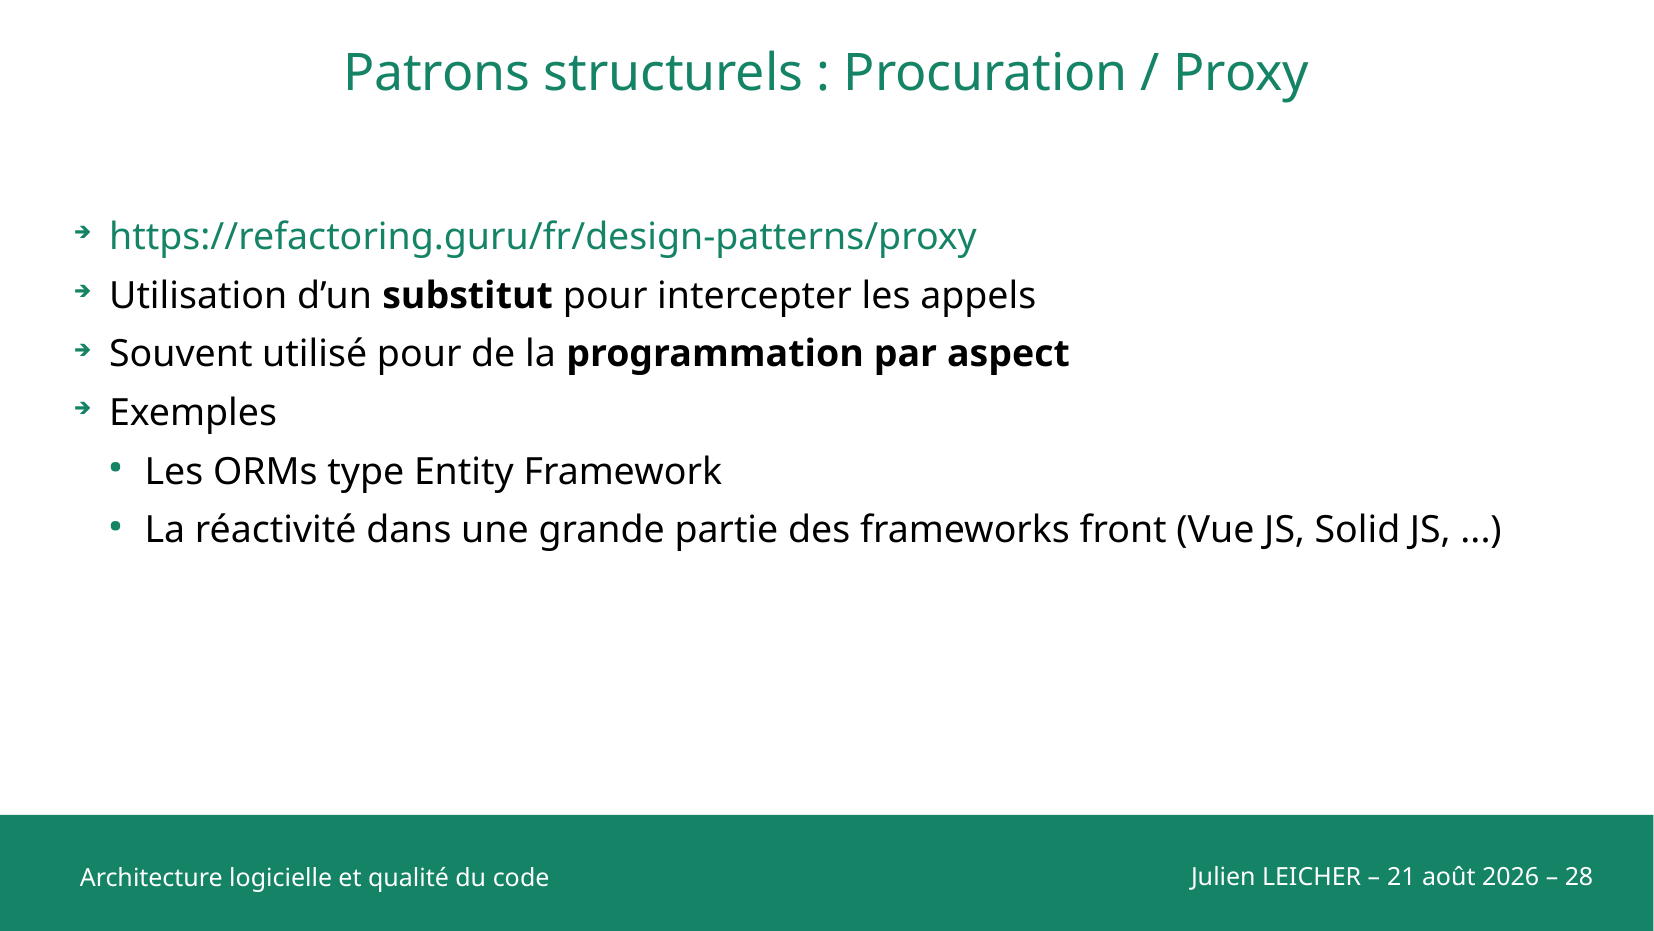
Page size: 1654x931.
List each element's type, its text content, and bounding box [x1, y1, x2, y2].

text_box Patrons structurels : Procuration / Proxy [0, 27, 1654, 113]
text_box Julien LEICHER – 22 mars 2022 – <number> [0, 814, 1654, 931]
text_box Architecture logicielle et qualité du code [64, 852, 798, 898]
text_box https://refactoring.guru/fr/design-patterns/proxy Utilisation d’un substitut pour intercepter les appels Souvent utilisé pour de la programmation par aspect Exemples Les ORMs type Entity Framework La réactivité dans une grande partie des frameworks front (Vue JS, Solid JS, ...) [59, 194, 1595, 678]
